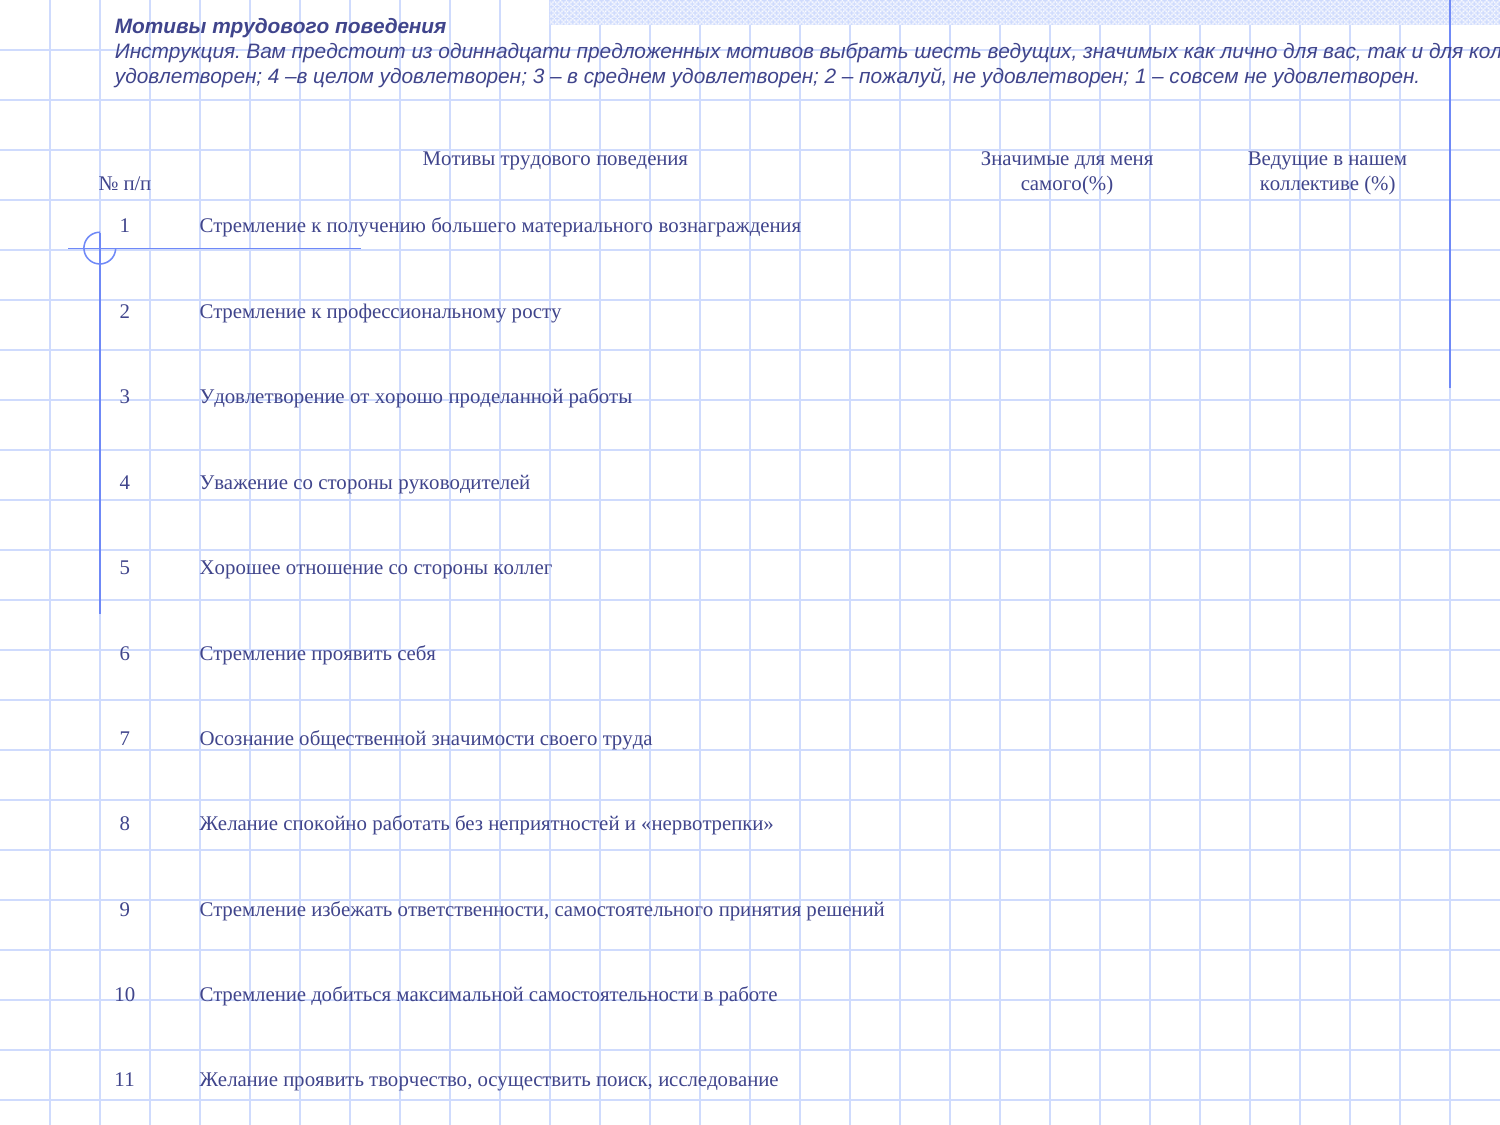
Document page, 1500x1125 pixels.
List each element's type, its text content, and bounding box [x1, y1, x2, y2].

table_cell [1208, 375, 1447, 461]
table_cell [926, 1058, 1208, 1125]
table_cell Стремление проявить себя [185, 631, 926, 717]
table_header Мотивы трудового поведения [185, 137, 926, 204]
table_cell Стремление добиться максимальной самостоятельности в работе [185, 973, 926, 1058]
table_cell 4 [65, 461, 185, 546]
table_cell 11 [65, 1058, 185, 1125]
table_cell 3 [65, 375, 185, 461]
picture [549, 0, 1449, 5]
table_cell Хорошее отношение со стороны коллег [185, 546, 926, 631]
table_cell Стремление к получению большего материального вознаграждения [185, 204, 926, 290]
table_cell [926, 375, 1208, 461]
table_cell 1 [65, 204, 185, 290]
picture [1451, 0, 1500, 5]
table_cell [1208, 546, 1447, 631]
table_cell [1208, 1058, 1447, 1125]
table_cell [926, 461, 1208, 546]
table_cell [1208, 204, 1447, 290]
table_cell [926, 802, 1208, 888]
table_cell [926, 973, 1208, 1058]
table_cell [926, 888, 1208, 973]
table_cell Уважение со стороны руководителей [185, 461, 926, 546]
table_cell [1208, 631, 1447, 717]
table_cell Желание спокойно работать без неприятностей и «нервотрепки» [185, 802, 926, 888]
table_cell 2 [65, 290, 185, 375]
table_cell [926, 290, 1208, 375]
table_cell 8 [65, 802, 185, 888]
table_cell [926, 204, 1208, 290]
table_cell [1208, 461, 1447, 546]
table_cell 7 [65, 717, 185, 802]
table_header № п/п [65, 137, 185, 204]
table_cell [1208, 888, 1447, 973]
table_header Ведущие в нашем коллективе (%) [1208, 137, 1447, 204]
table_cell Осознание общественной значимости своего труда [185, 717, 926, 802]
text_box Мотивы трудового поведения Инструкция. Вам предстоит из одиннадцати предложенных мотивов выбрать шесть ведущих, значимых как лично для вас, так и для коллектива. И дать оценку следующим образом: 5 – полностью удовлетворен; 4 –в целом удовлетворен; 3 – в среднем удовлетворен; 2 – пожалуй, не удовлетворен; 1 – совсем не удовлетворен. [100, 5, 1500, 96]
table_cell Желание проявить творчество, осуществить поиск, исследование [185, 1058, 926, 1125]
table_cell 5 [65, 546, 185, 631]
table_cell 6 [65, 631, 185, 717]
table_cell [1208, 802, 1447, 888]
table_header Значимые для меня самого(%) [926, 137, 1208, 204]
table_cell 10 [65, 973, 185, 1058]
table_cell 9 [65, 888, 185, 973]
table_cell [926, 717, 1208, 802]
table_cell Стремление к профессиональному росту [185, 290, 926, 375]
table_cell [926, 546, 1208, 631]
table_cell Стремление избежать ответственности, самостоятельного принятия решений [185, 888, 926, 973]
table_cell [1208, 973, 1447, 1058]
table_cell [1208, 717, 1447, 802]
table_cell Удовлетворение от хорошо проделанной работы [185, 375, 926, 461]
table_cell [1208, 290, 1447, 375]
table_cell [926, 631, 1208, 717]
